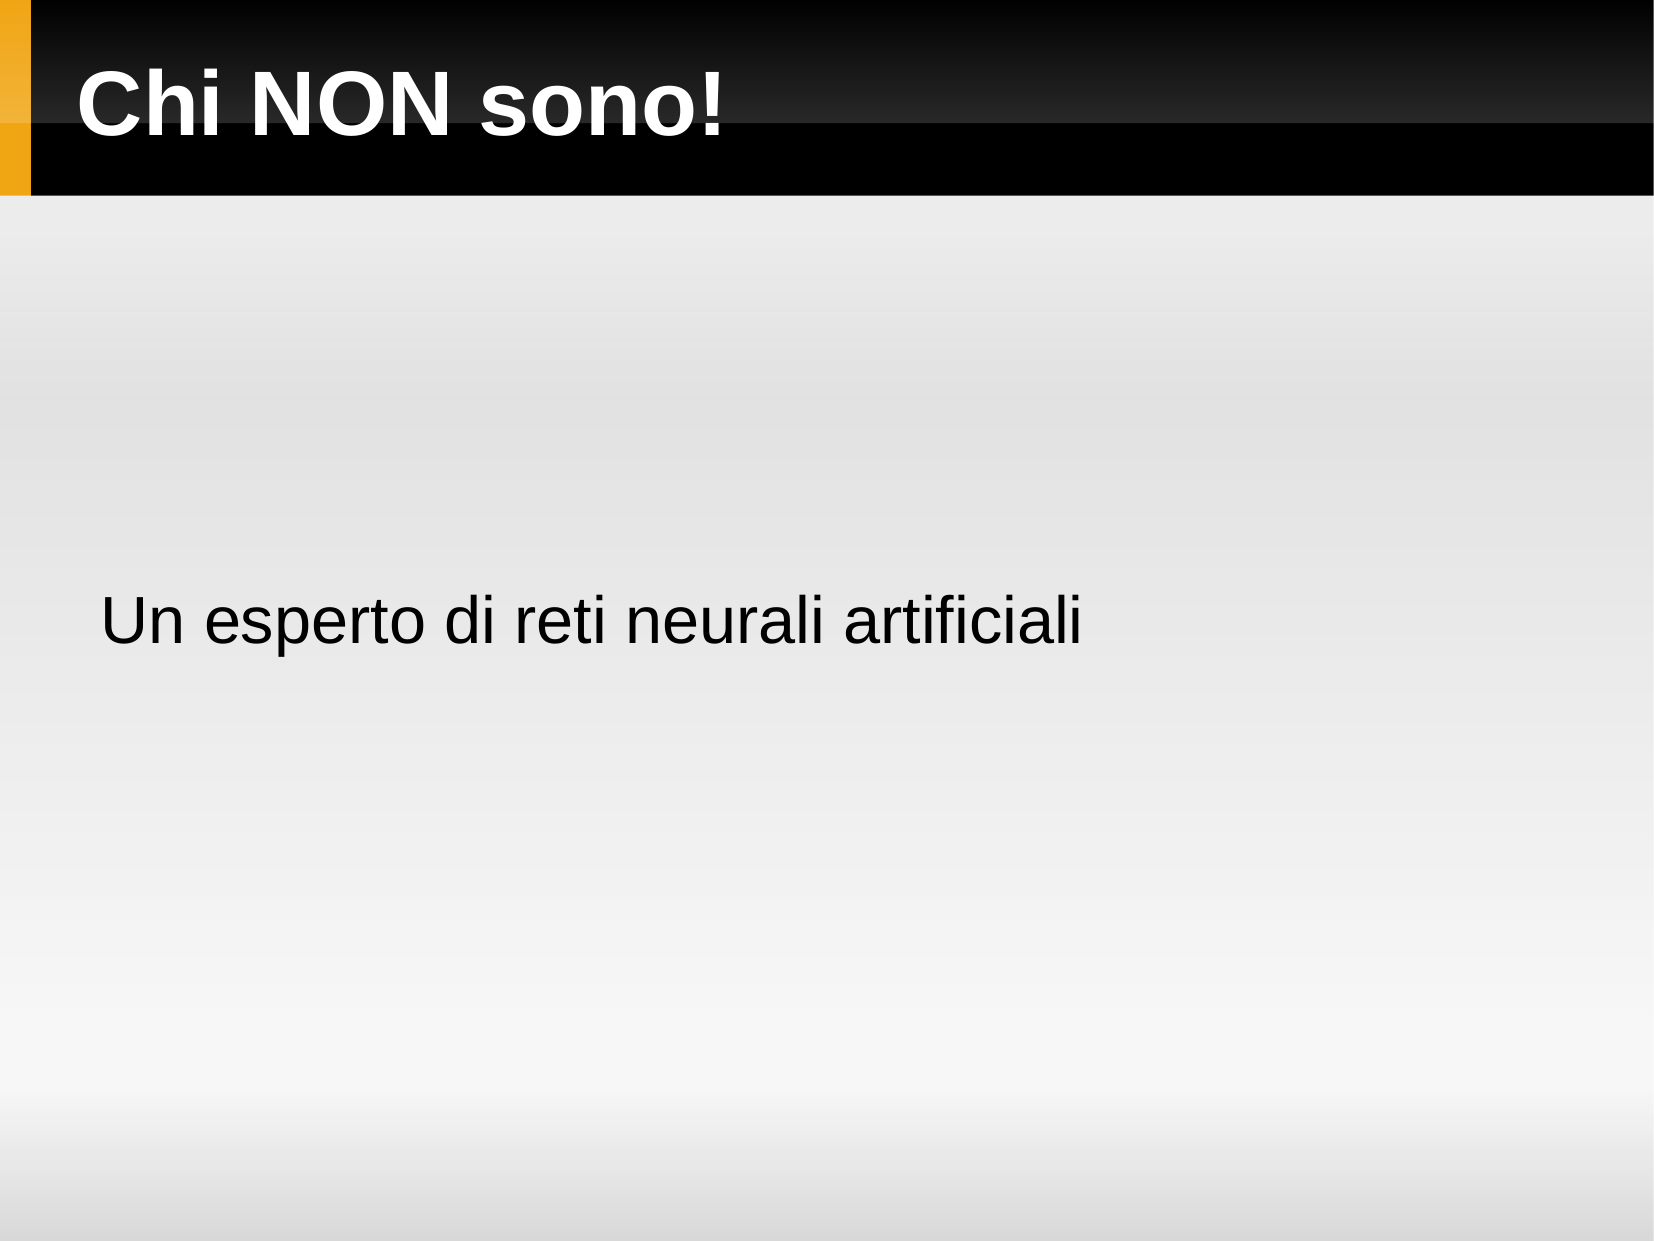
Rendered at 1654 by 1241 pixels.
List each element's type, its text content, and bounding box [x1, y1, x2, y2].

picture [0, 0, 1654, 1241]
list Un esperto di reti neurali artificiali [82, 479, 1571, 810]
title Chi NON sono! [76, 7, 1565, 200]
